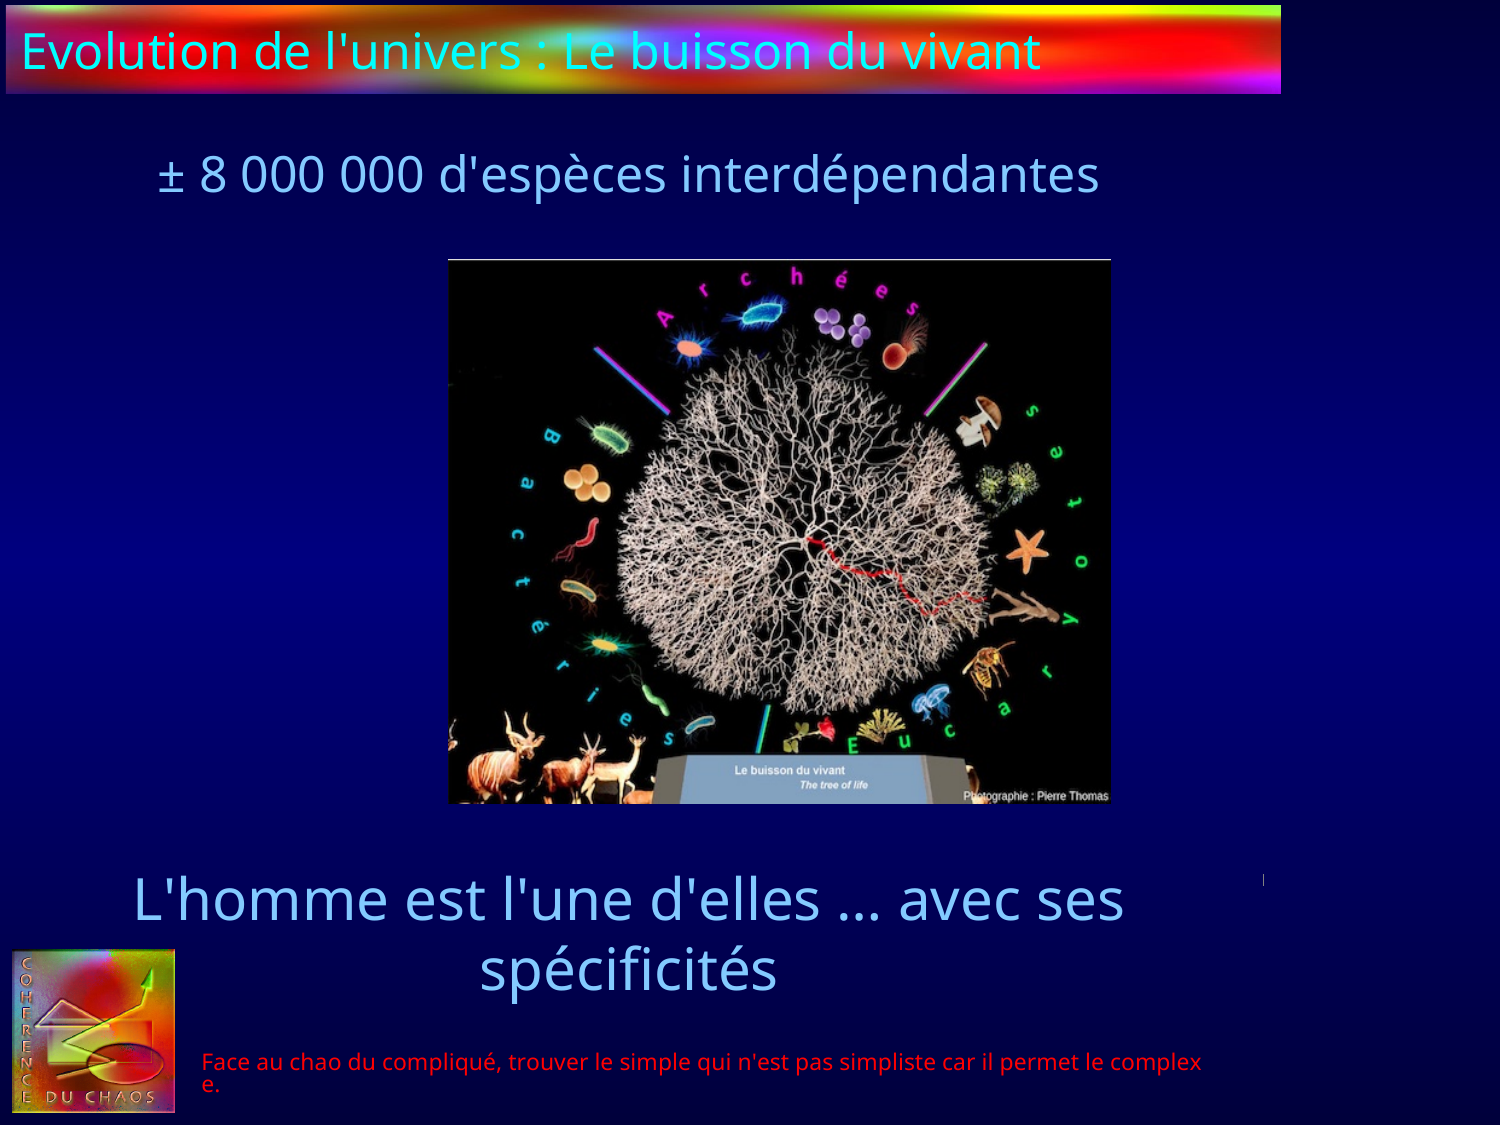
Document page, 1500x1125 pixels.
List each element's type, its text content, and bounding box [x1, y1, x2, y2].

text_box ± 8 000 000 d'espèces interdépendantes L'homme est l'une d'elles … avec ses spécificités [118, 134, 1394, 1040]
picture [12, 949, 175, 1113]
title Evolution de l'univers : Le buisson du vivant [5, 5, 1281, 94]
